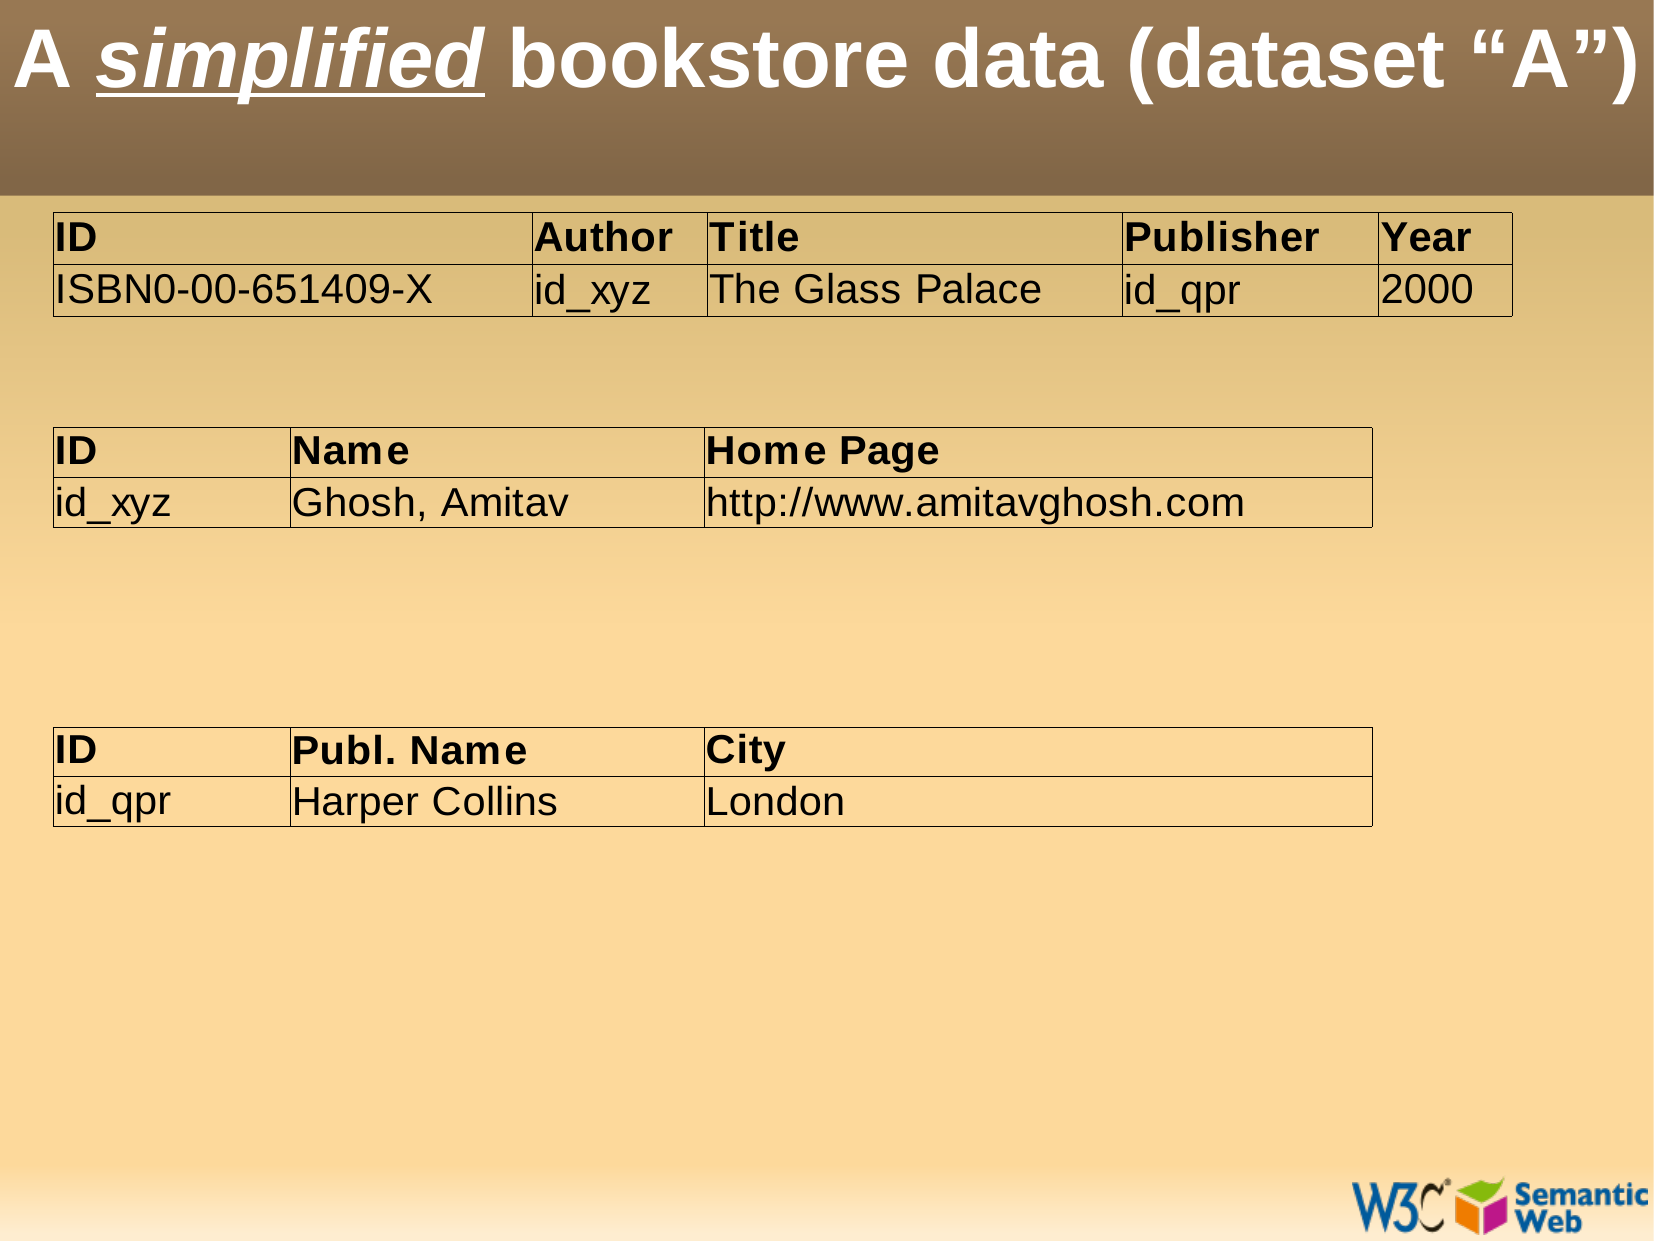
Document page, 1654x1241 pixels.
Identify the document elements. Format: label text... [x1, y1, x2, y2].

chart [52, 212, 1647, 1241]
picture [0, 119, 1654, 1241]
title A simplified bookstore data (dataset “A”) [0, 0, 1654, 119]
